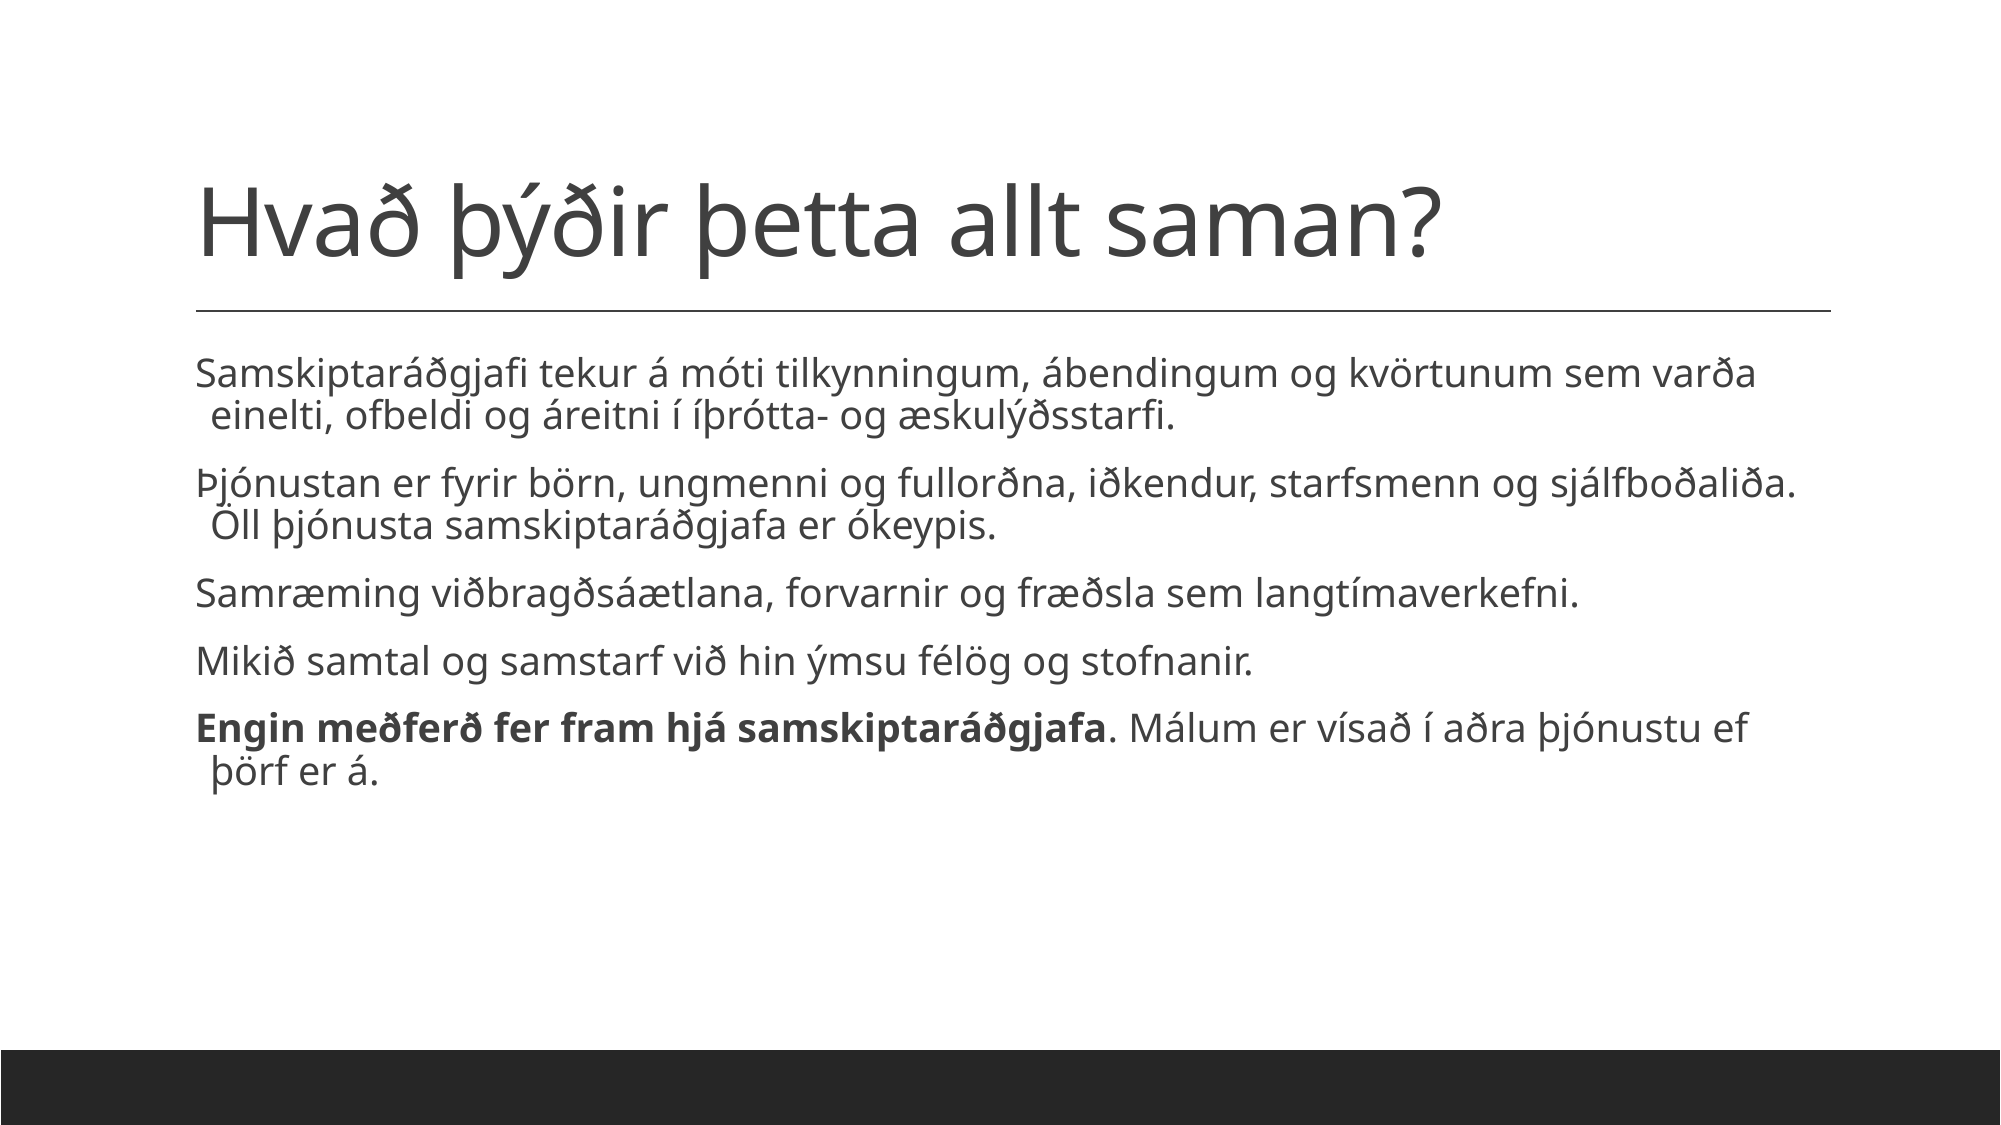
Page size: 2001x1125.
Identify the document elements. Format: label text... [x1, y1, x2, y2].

list Samskiptaráðgjafi tekur á móti tilkynningum, ábendingum og kvörtunum sem varða einelti, ofbeldi og áreitni í íþrótta- og æskulýðsstarfi. Þjónustan er fyrir börn, ungmenni og fullorðna, iðkendur, starfsmenn og sjálfboðaliða. Öll þjónusta samskiptaráðgjafa er ókeypis. Samræming viðbragðsáætlana, forvarnir og fræðsla sem langtímaverkefni. Mikið samtal og samstarf við hin ýmsu félög og stofnanir. Engin meðferð fer fram hjá samskiptaráðgjafa. Málum er vísað í aðra þjónustu ef þörf er á. [180, 345, 1831, 963]
title Hvað þýðir þetta allt saman? [180, 47, 1831, 286]
